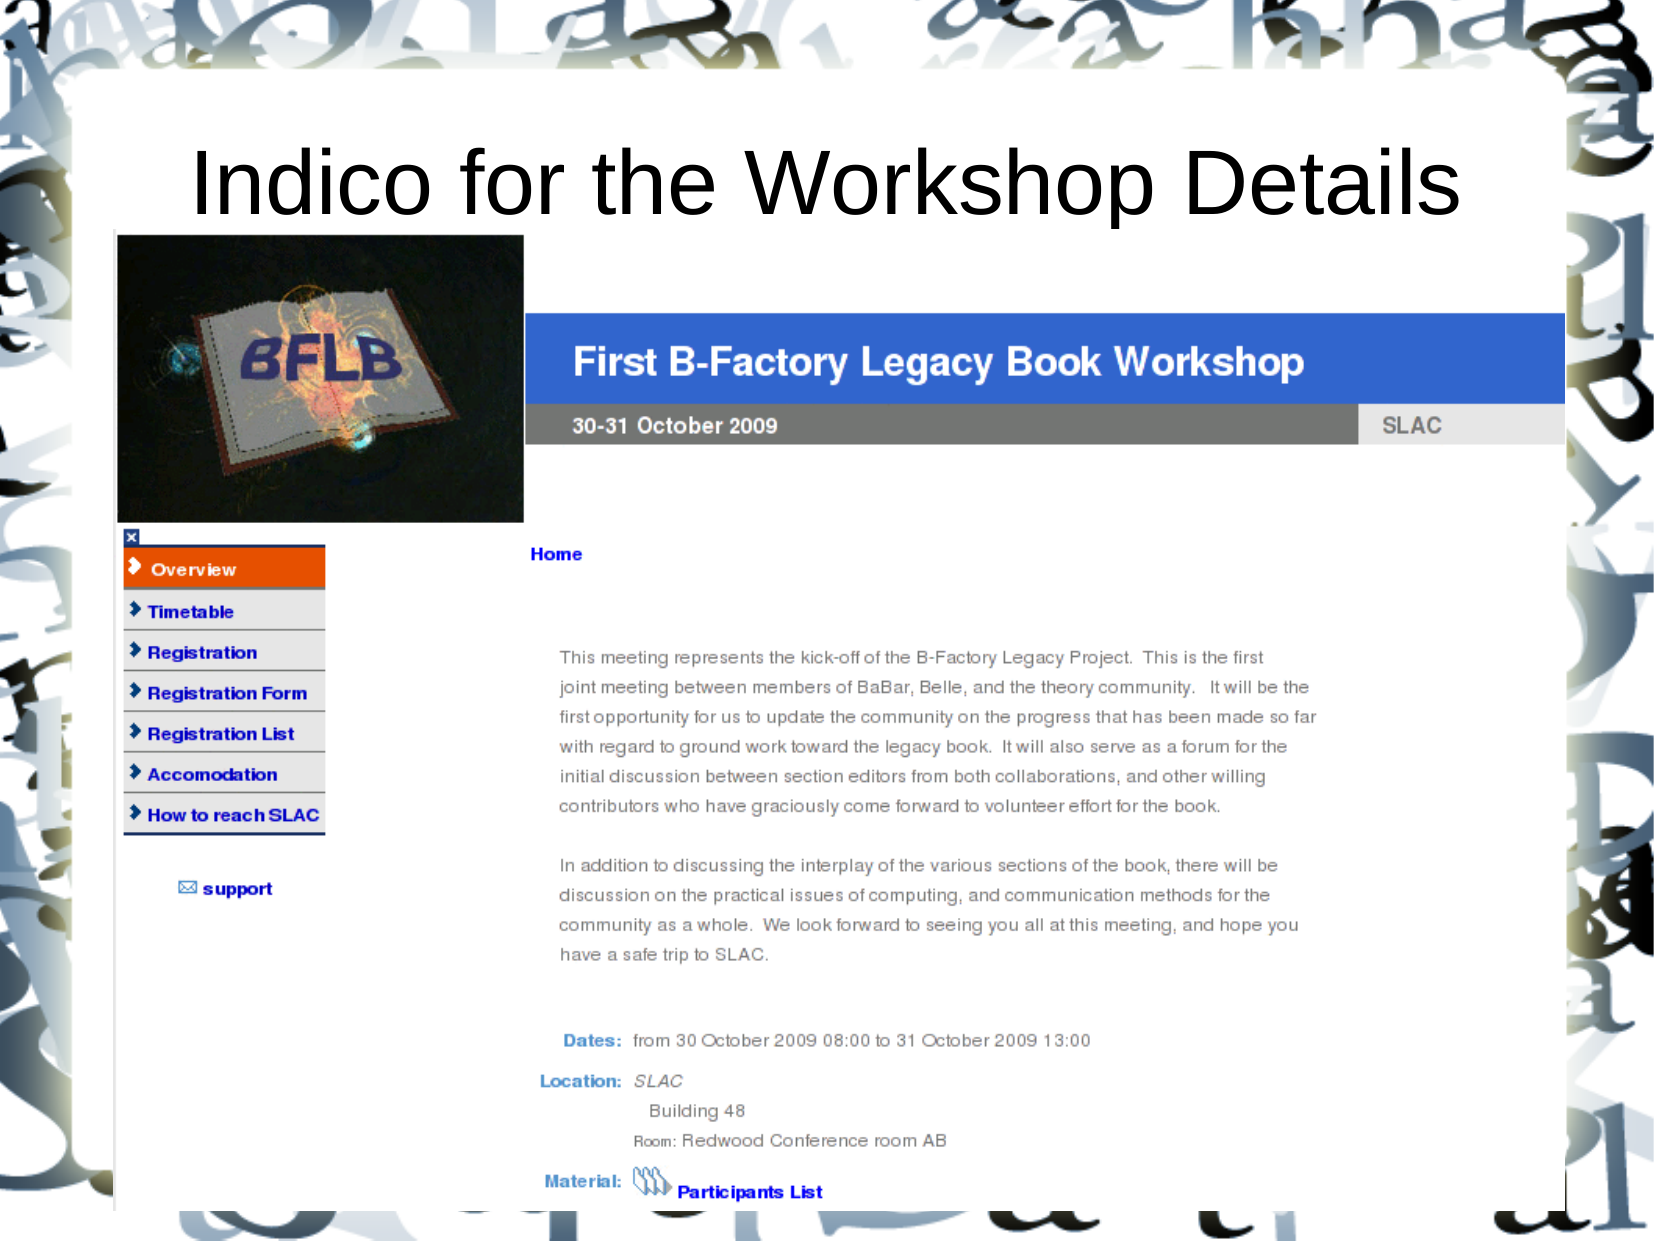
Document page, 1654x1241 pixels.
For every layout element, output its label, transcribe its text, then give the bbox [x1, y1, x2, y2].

picture [0, 0, 1654, 1241]
title Indico for the Workshop Details [82, 78, 1571, 287]
